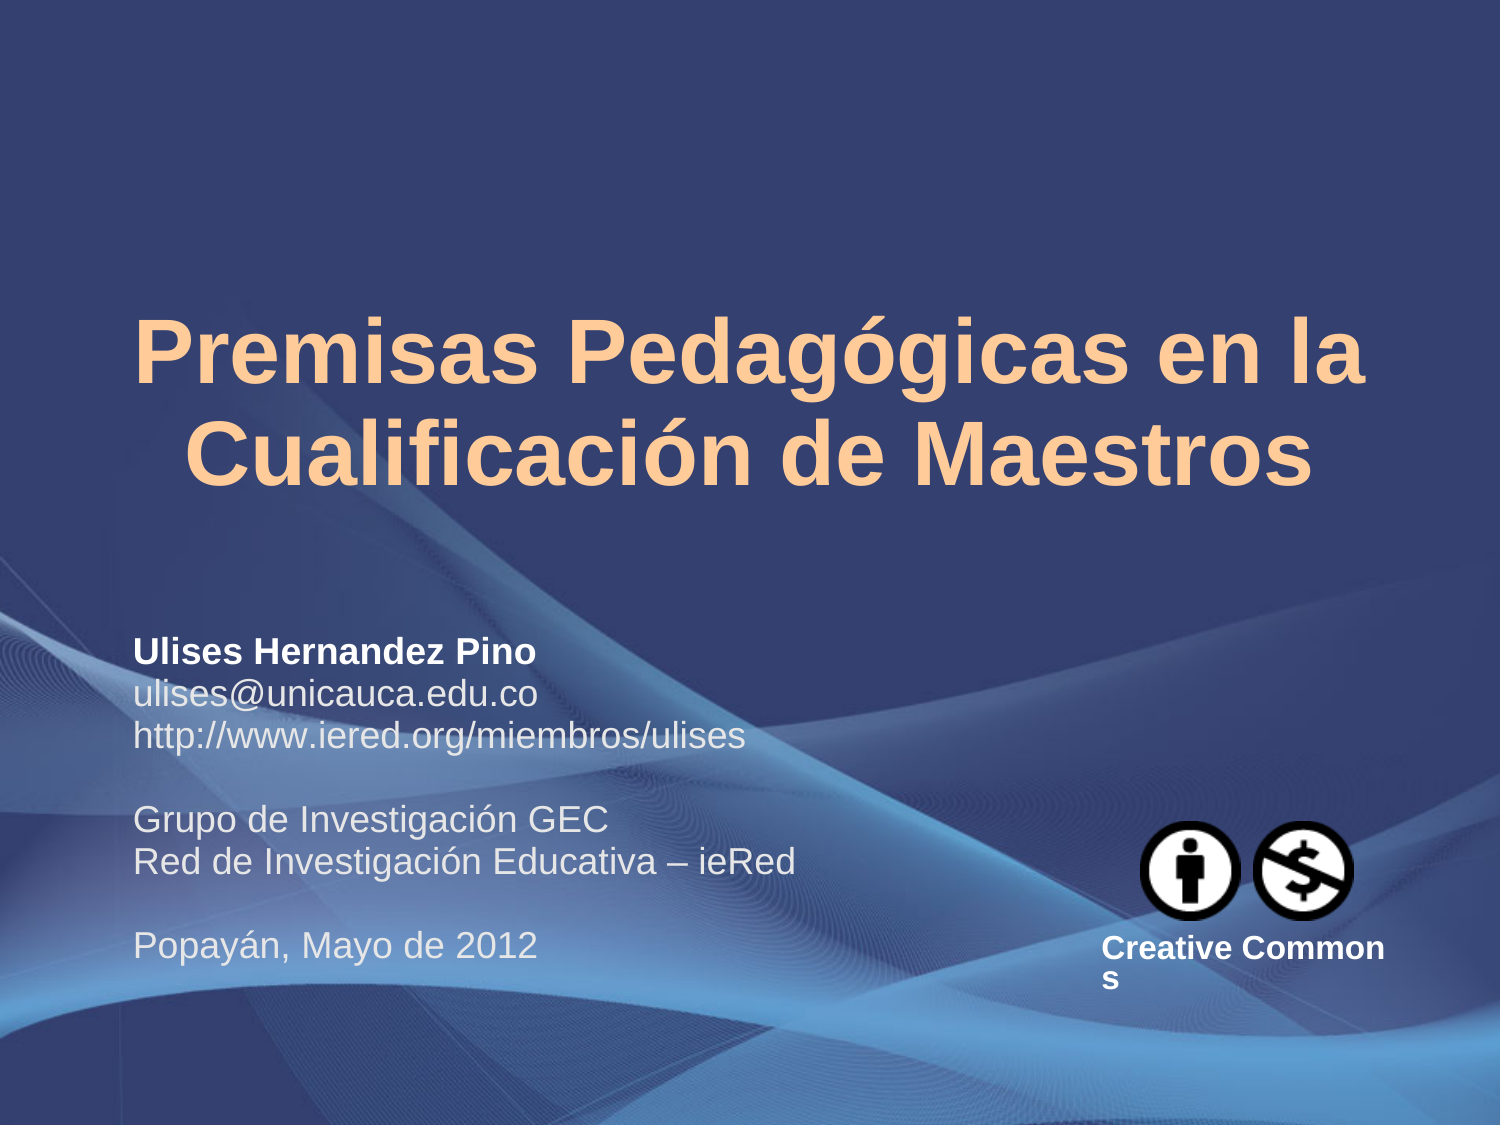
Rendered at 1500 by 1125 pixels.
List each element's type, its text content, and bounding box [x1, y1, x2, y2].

text_box Ulises Hernandez Pino ulises@unicauca.edu.co http://www.iered.org/miembros/ulises Grupo de Investigación GEC Red de Investigación Educativa – ieRed Popayán, Mayo de 2012 [118, 623, 812, 974]
picture [0, 0, 1500, 1125]
text_box Creative Commons [1086, 922, 1408, 993]
title Premisas Pedagógicas en la Cualificación de Maestros [112, 281, 1388, 524]
